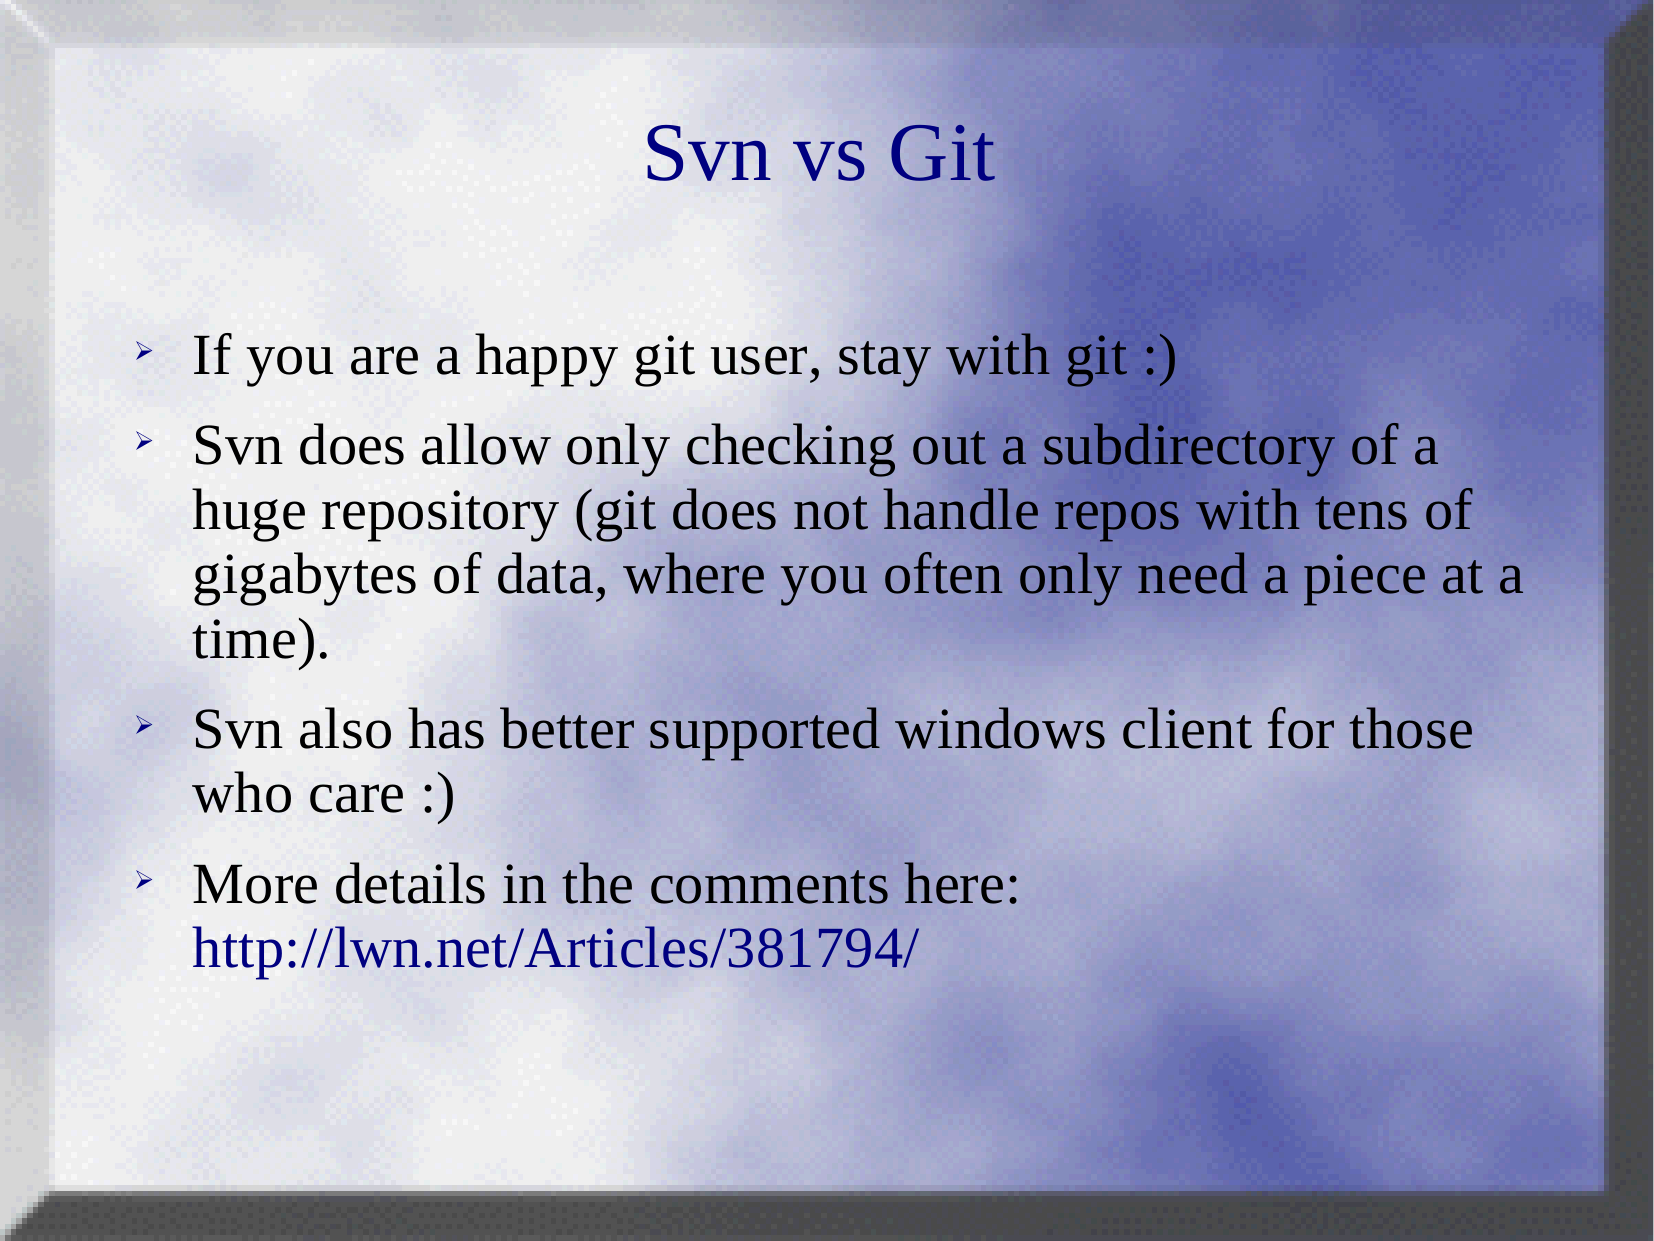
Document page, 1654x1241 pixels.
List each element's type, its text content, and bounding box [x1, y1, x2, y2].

list If you are a happy git user, stay with git :) Svn does allow only checking out a subdirectory of a huge repository (git does not handle repos with tens of gigabytes of data, where you often only need a piece at a time). Svn also has better supported windows client for those who care :) More details in the comments here: http://lwn.net/Articles/381794/ [133, 322, 1546, 1071]
picture [0, 0, 1654, 1241]
title Svn vs Git [199, 98, 1439, 206]
